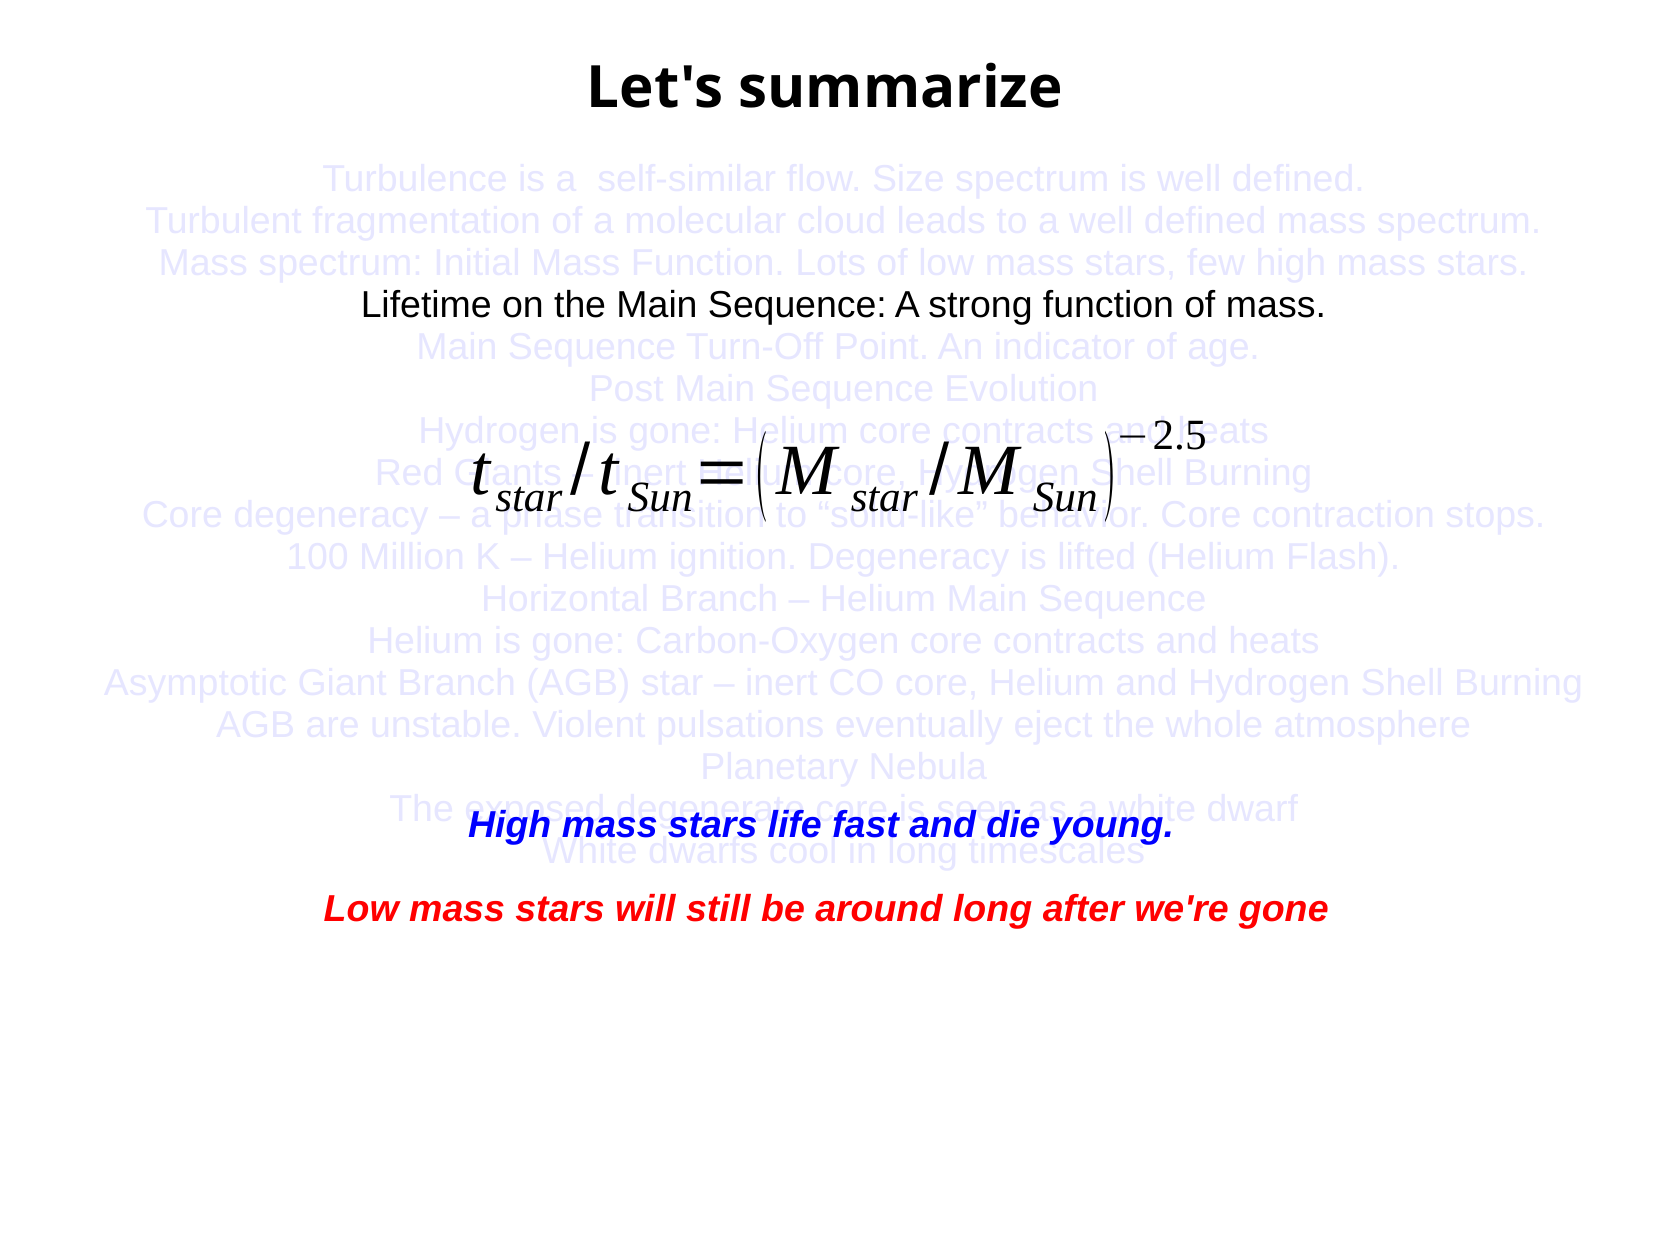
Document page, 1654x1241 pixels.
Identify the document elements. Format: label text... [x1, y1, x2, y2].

text_box Turbulence is a self-similar flow. Size spectrum is well defined. Turbulent fragmentation of a molecular cloud leads to a well defined mass spectrum. Mass spectrum: Initial Mass Function. Lots of low mass stars, few high mass stars. Lifetime on the Main Sequence: A strong function of mass. Main Sequence Turn-Off Point. An indicator of age. Post Main Sequence Evolution Hydrogen is gone: Helium core contracts and heats Red Giants – inert Helium core, Hydrogen Shell Burning Core degeneracy – a phase transition to “solid-like” behavior. Core contraction stops. 100 Million K – Helium ignition. Degeneracy is lifted (Helium Flash). Horizontal Branch – Helium Main Sequence Helium is gone: Carbon-Oxygen core contracts and heats Asymptotic Giant Branch (AGB) star – inert CO core, Helium and Hydrogen Shell Burning AGB are unstable. Violent pulsations eventually eject the whole atmosphere Planetary Nebula The exposed degenerate core is seen as a white dwarf White dwarfs cool in long timescales [75, 150, 1613, 712]
text_box Let's summarize [0, 38, 1651, 135]
chart [450, 412, 1225, 526]
text_box High mass stars life fast and die young. Low mass stars will still be around long after we're gone [0, 712, 1654, 1011]
